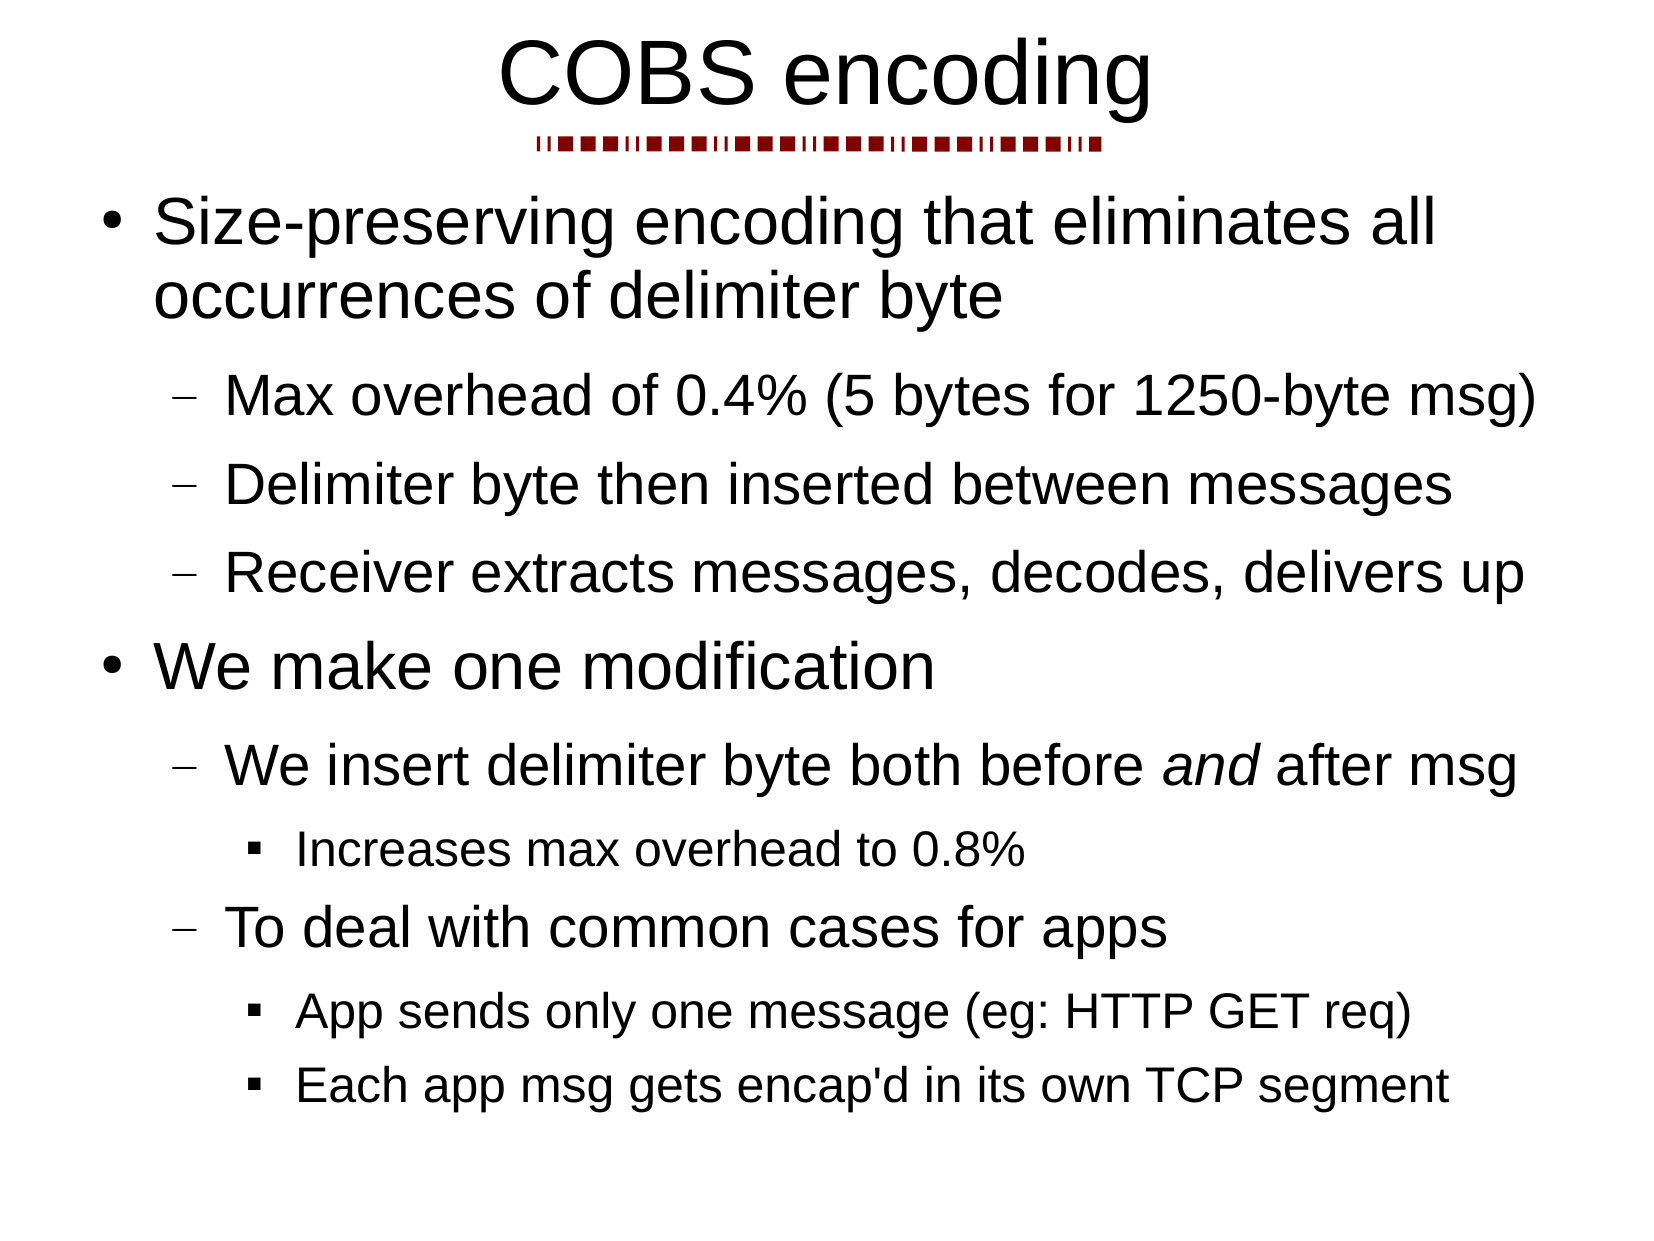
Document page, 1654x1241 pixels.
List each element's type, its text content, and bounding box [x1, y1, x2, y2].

list Size-preserving encoding that eliminates all occurrences of delimiter byte Max overhead of 0.4% (5 bytes for 1250-byte msg) Delimiter byte then inserted between messages Receiver extracts messages, decodes, delivers up We make one modification We insert delimiter byte both before and after msg Increases max overhead to 0.8% To deal with common cases for apps App sends only one message (eg: HTTP GET req) Each app msg gets encap'd in its own TCP segment [82, 183, 1571, 1113]
title COBS encoding [82, 0, 1571, 169]
